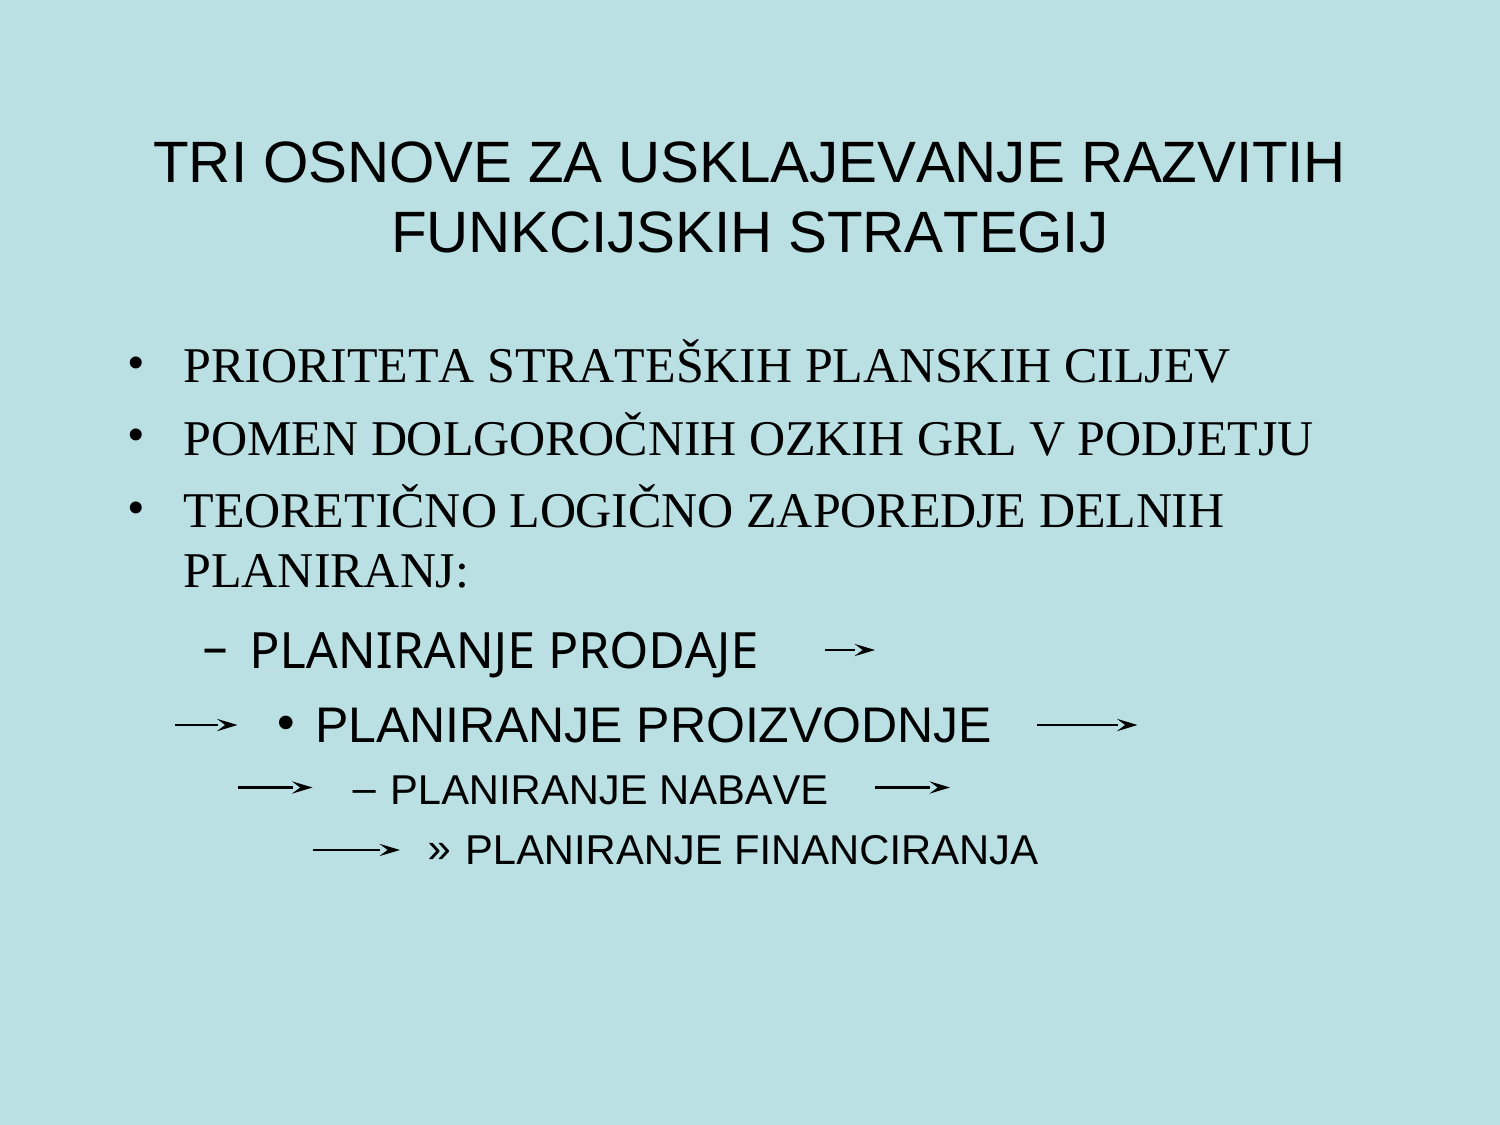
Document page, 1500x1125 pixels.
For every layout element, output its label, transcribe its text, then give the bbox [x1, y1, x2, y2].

text_box TRI OSNOVE ZA USKLAJEVANJE RAZVITIH FUNKCIJSKIH STRATEGIJ [112, 99, 1388, 288]
text_box PRIORITETA STRATEŠKIH PLANSKIH CILJEV POMEN DOLGOROČNIH OZKIH GRL V PODJETJU TEORETIČNO LOGIČNO ZAPOREDJE DELNIH PLANIRANJ: PLANIRANJE PRODAJE PLANIRANJE PROIZVODNJE PLANIRANJE NABAVE PLANIRANJE FINANCIRANJA [112, 324, 1388, 1000]
